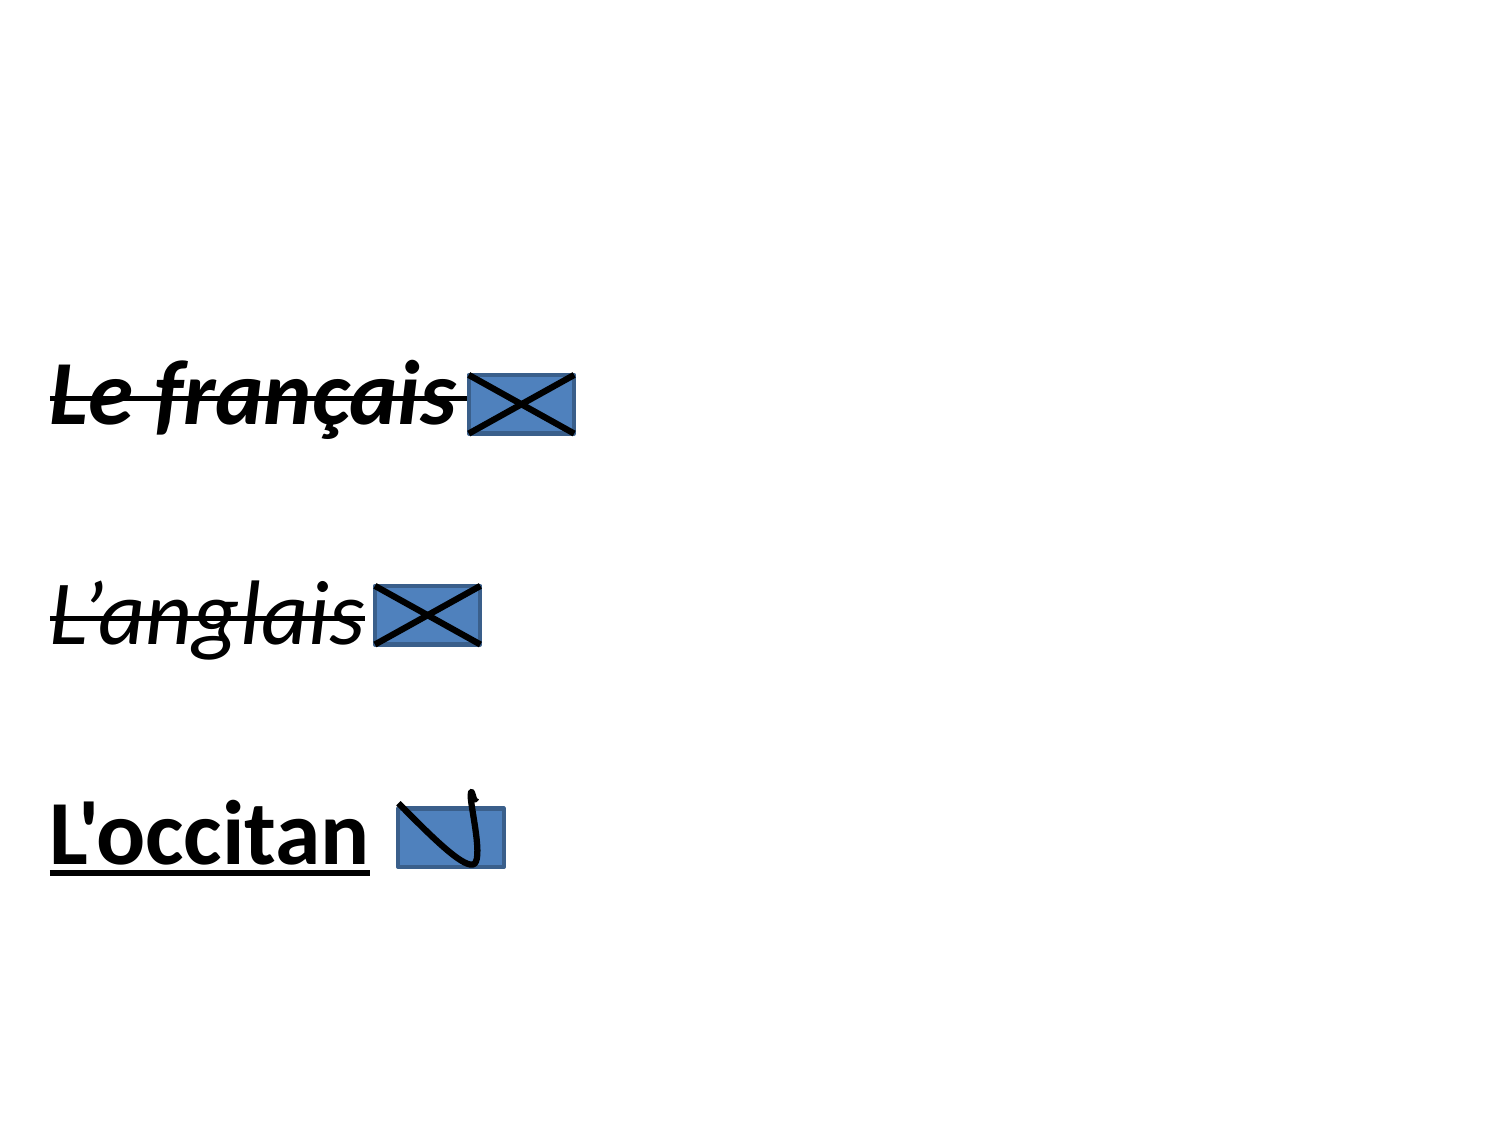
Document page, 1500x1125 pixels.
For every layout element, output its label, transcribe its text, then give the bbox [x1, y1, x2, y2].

text_box [475, 808, 504, 868]
text_box [476, 374, 567, 400]
text_box [530, 379, 575, 429]
text_box [374, 590, 419, 640]
text_box [436, 590, 481, 640]
text_box Le français L’anglais L'occitan [35, 105, 1430, 1000]
text_box [477, 409, 566, 434]
text_box [383, 620, 473, 645]
text_box [409, 808, 474, 861]
text_box [468, 379, 513, 429]
text_box [398, 809, 467, 868]
text_box [382, 585, 473, 611]
